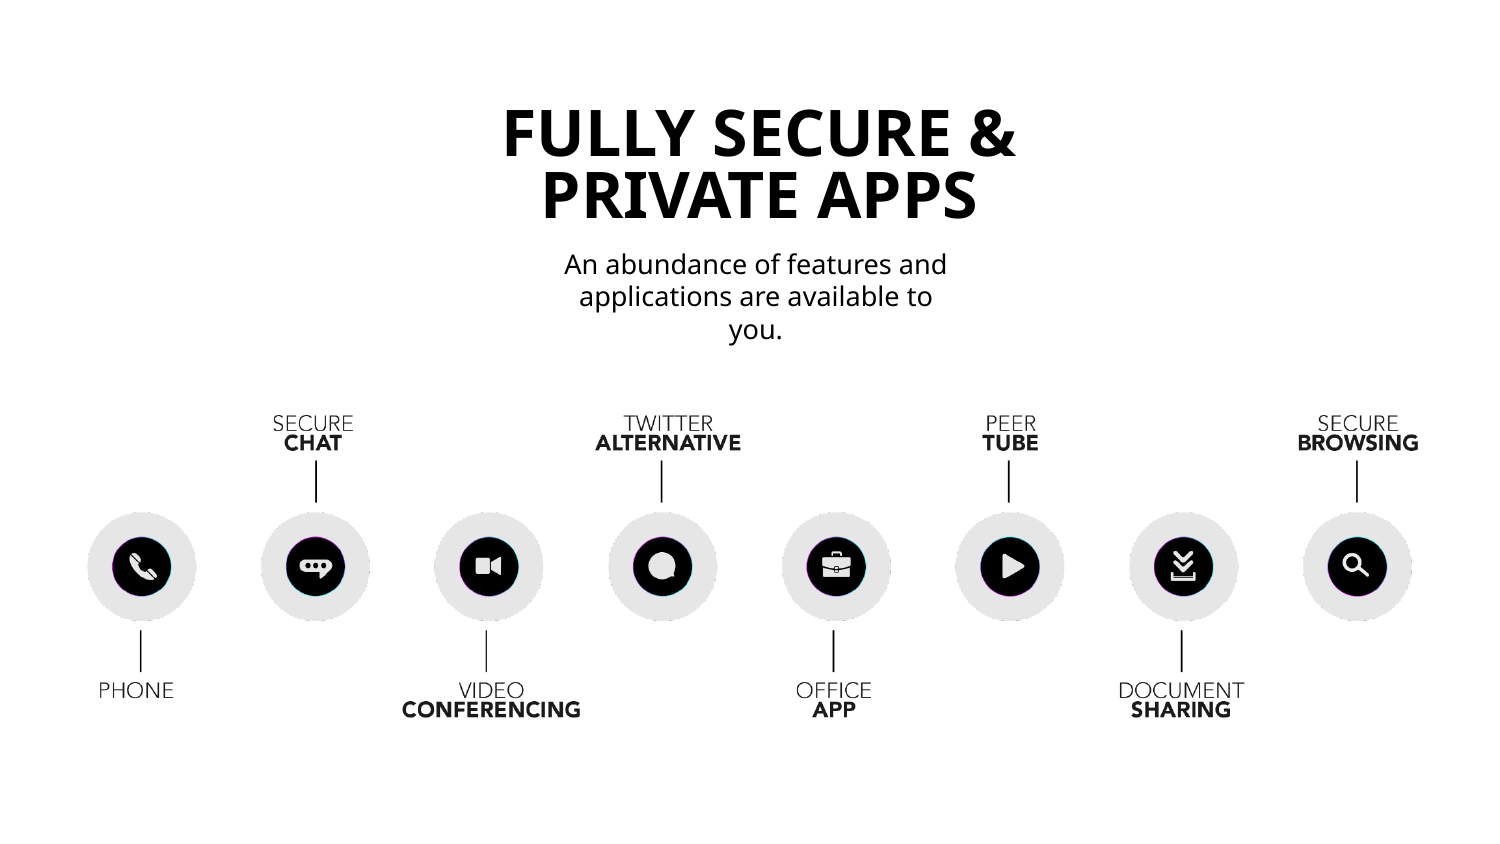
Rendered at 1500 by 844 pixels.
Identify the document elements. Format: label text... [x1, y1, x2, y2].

text_box An abundance of features and applications are available to you. [544, 232, 967, 349]
text_box FULLY SECURE & PRIVATE APPS [468, 92, 1051, 265]
picture [87, 412, 1419, 728]
